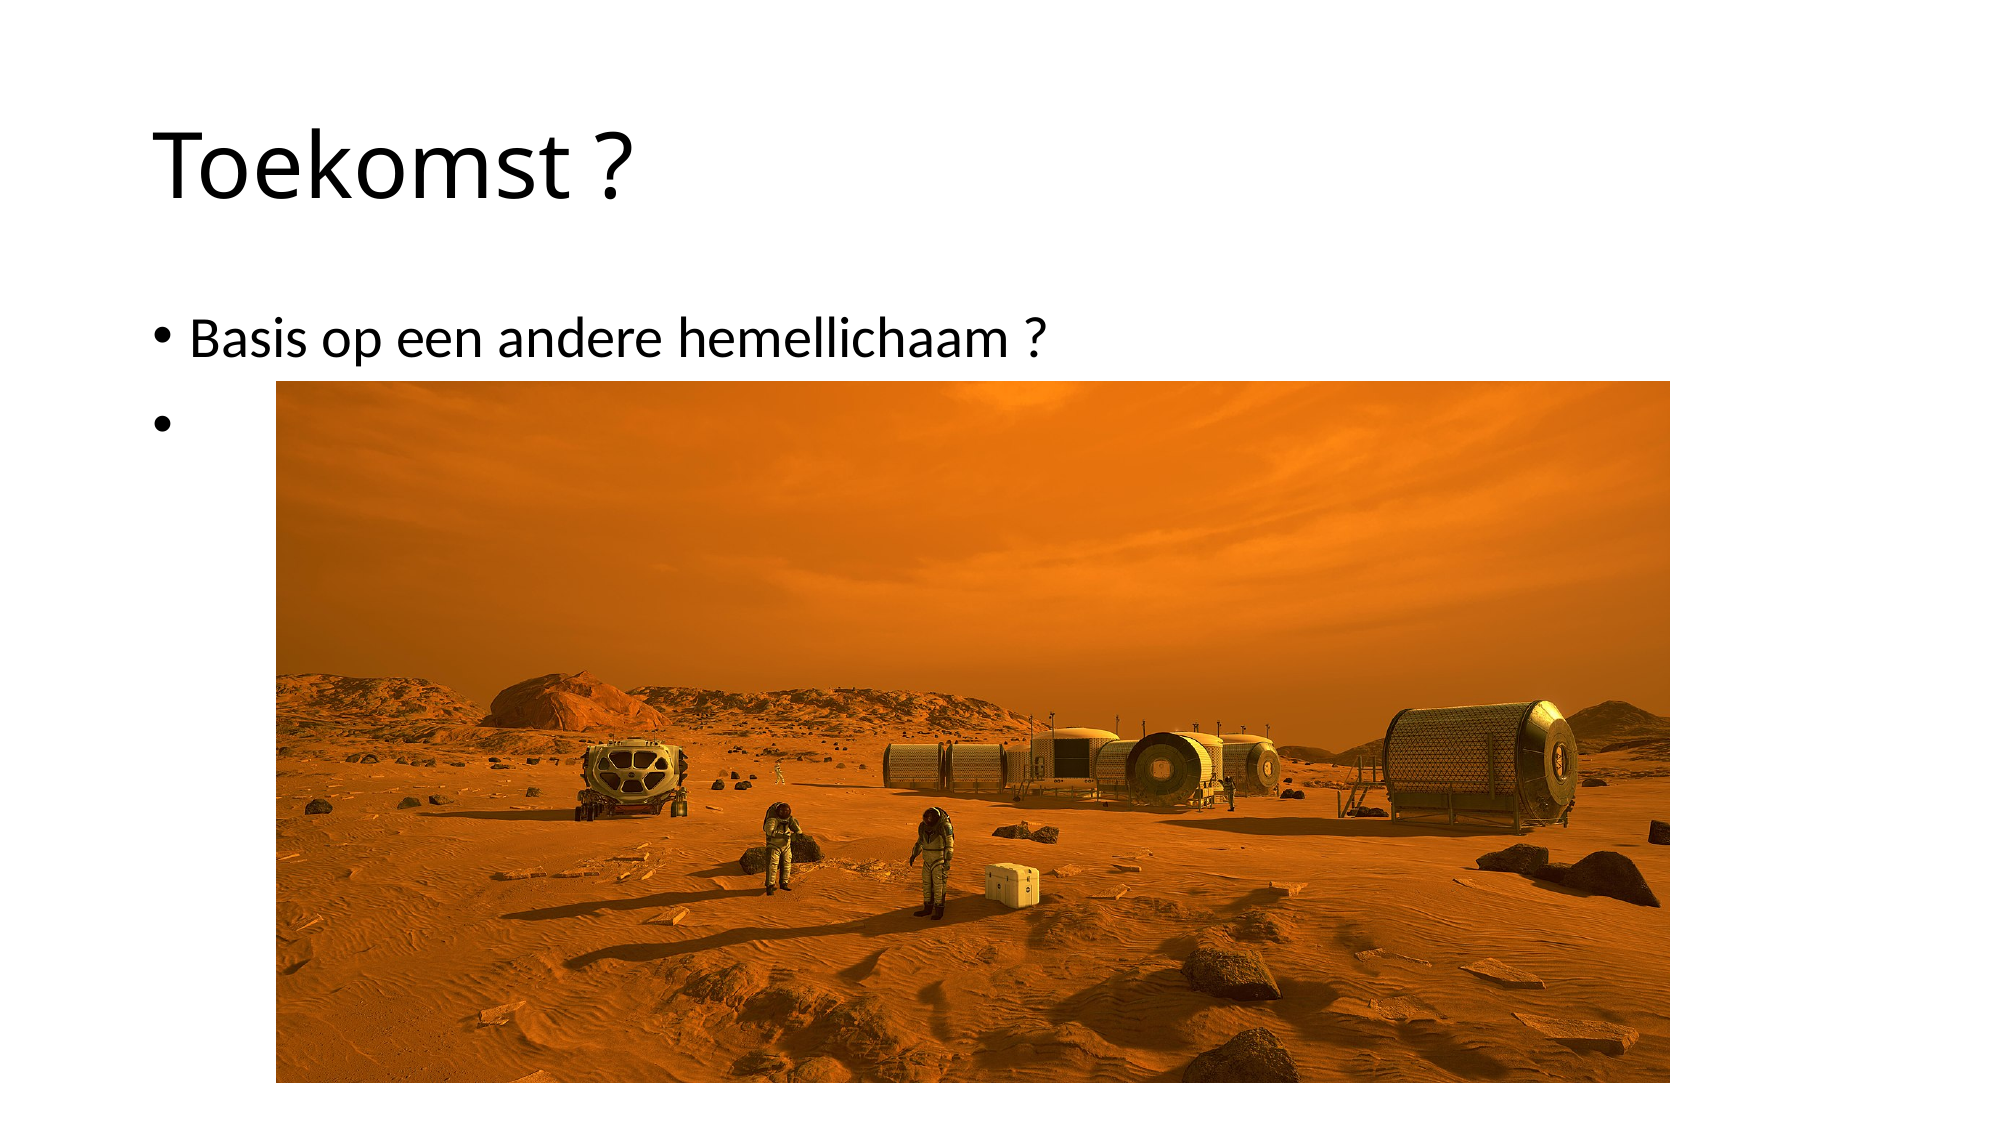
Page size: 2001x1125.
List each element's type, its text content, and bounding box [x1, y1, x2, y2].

list Basis op een andere hemellichaam ? [137, 299, 1863, 1014]
title Toekomst ? [137, 59, 1863, 278]
picture [276, 381, 1670, 1083]
